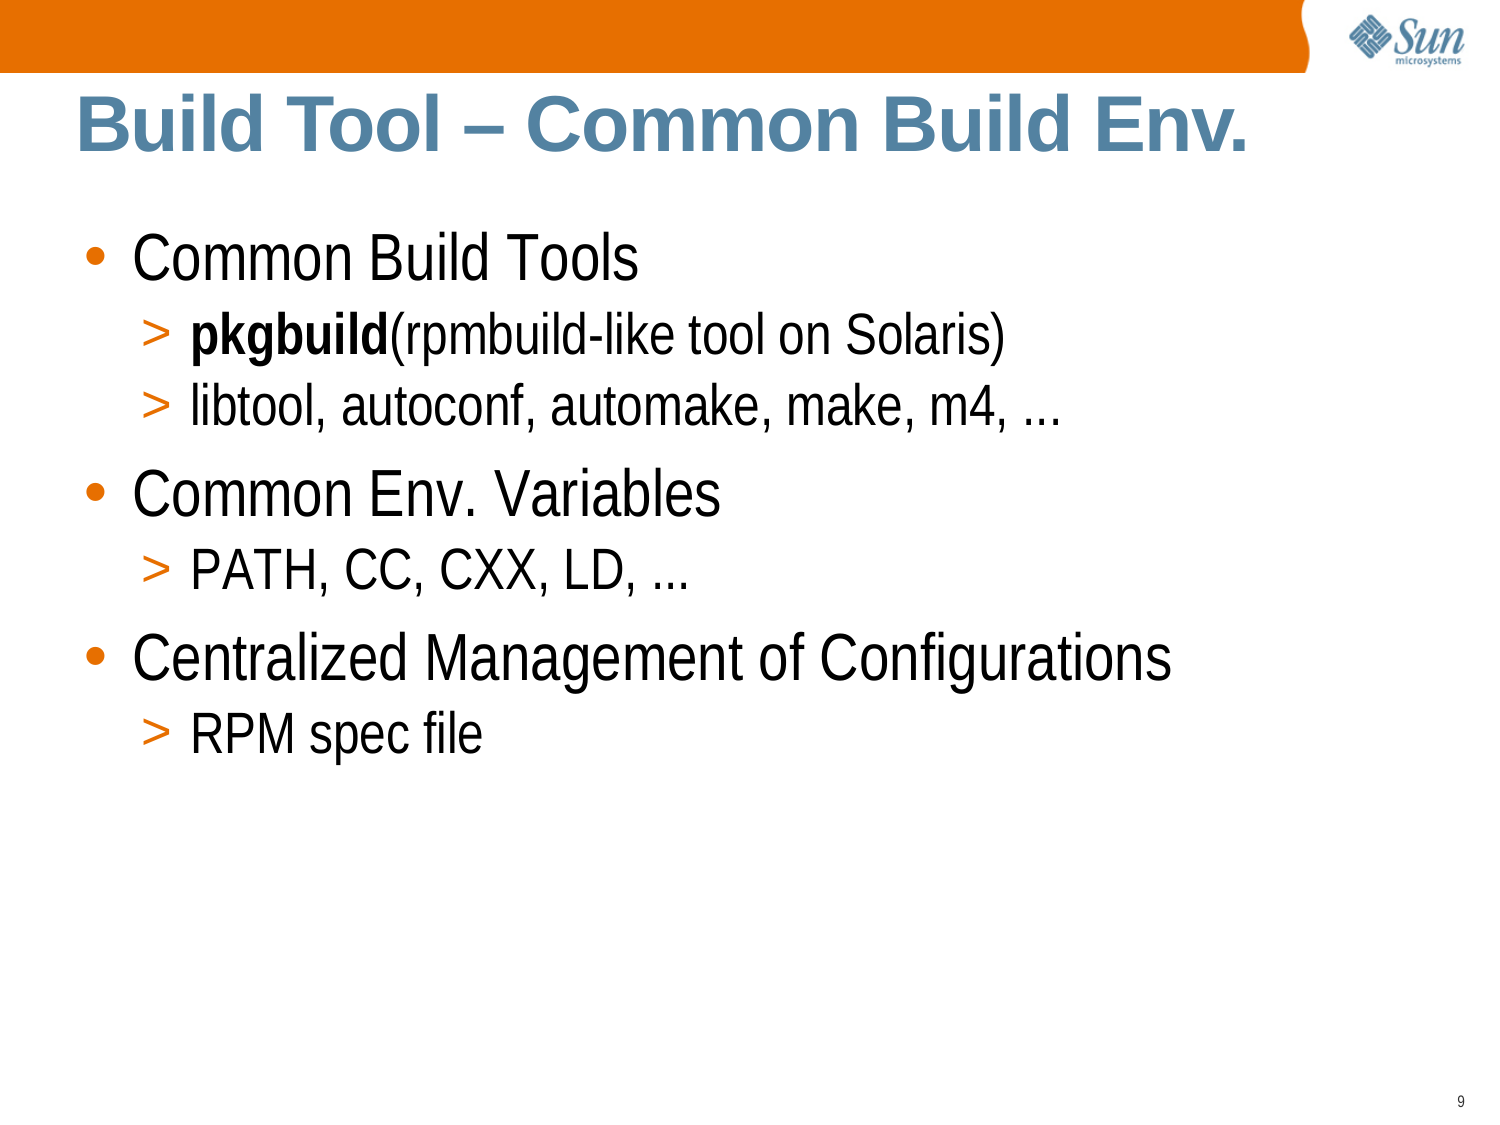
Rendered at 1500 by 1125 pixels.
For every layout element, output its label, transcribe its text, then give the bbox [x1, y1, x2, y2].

list Common Build Tools pkgbuild(rpmbuild-like tool on Solaris) libtool, autoconf, automake, make, m4, ... Common Env. Variables PATH, CC, CXX, LD, ... Centralized Management of Configurations RPM spec file [64, 228, 1401, 1045]
picture [0, 0, 1500, 73]
title Build Tool – Common Build Env. [75, 87, 1437, 192]
